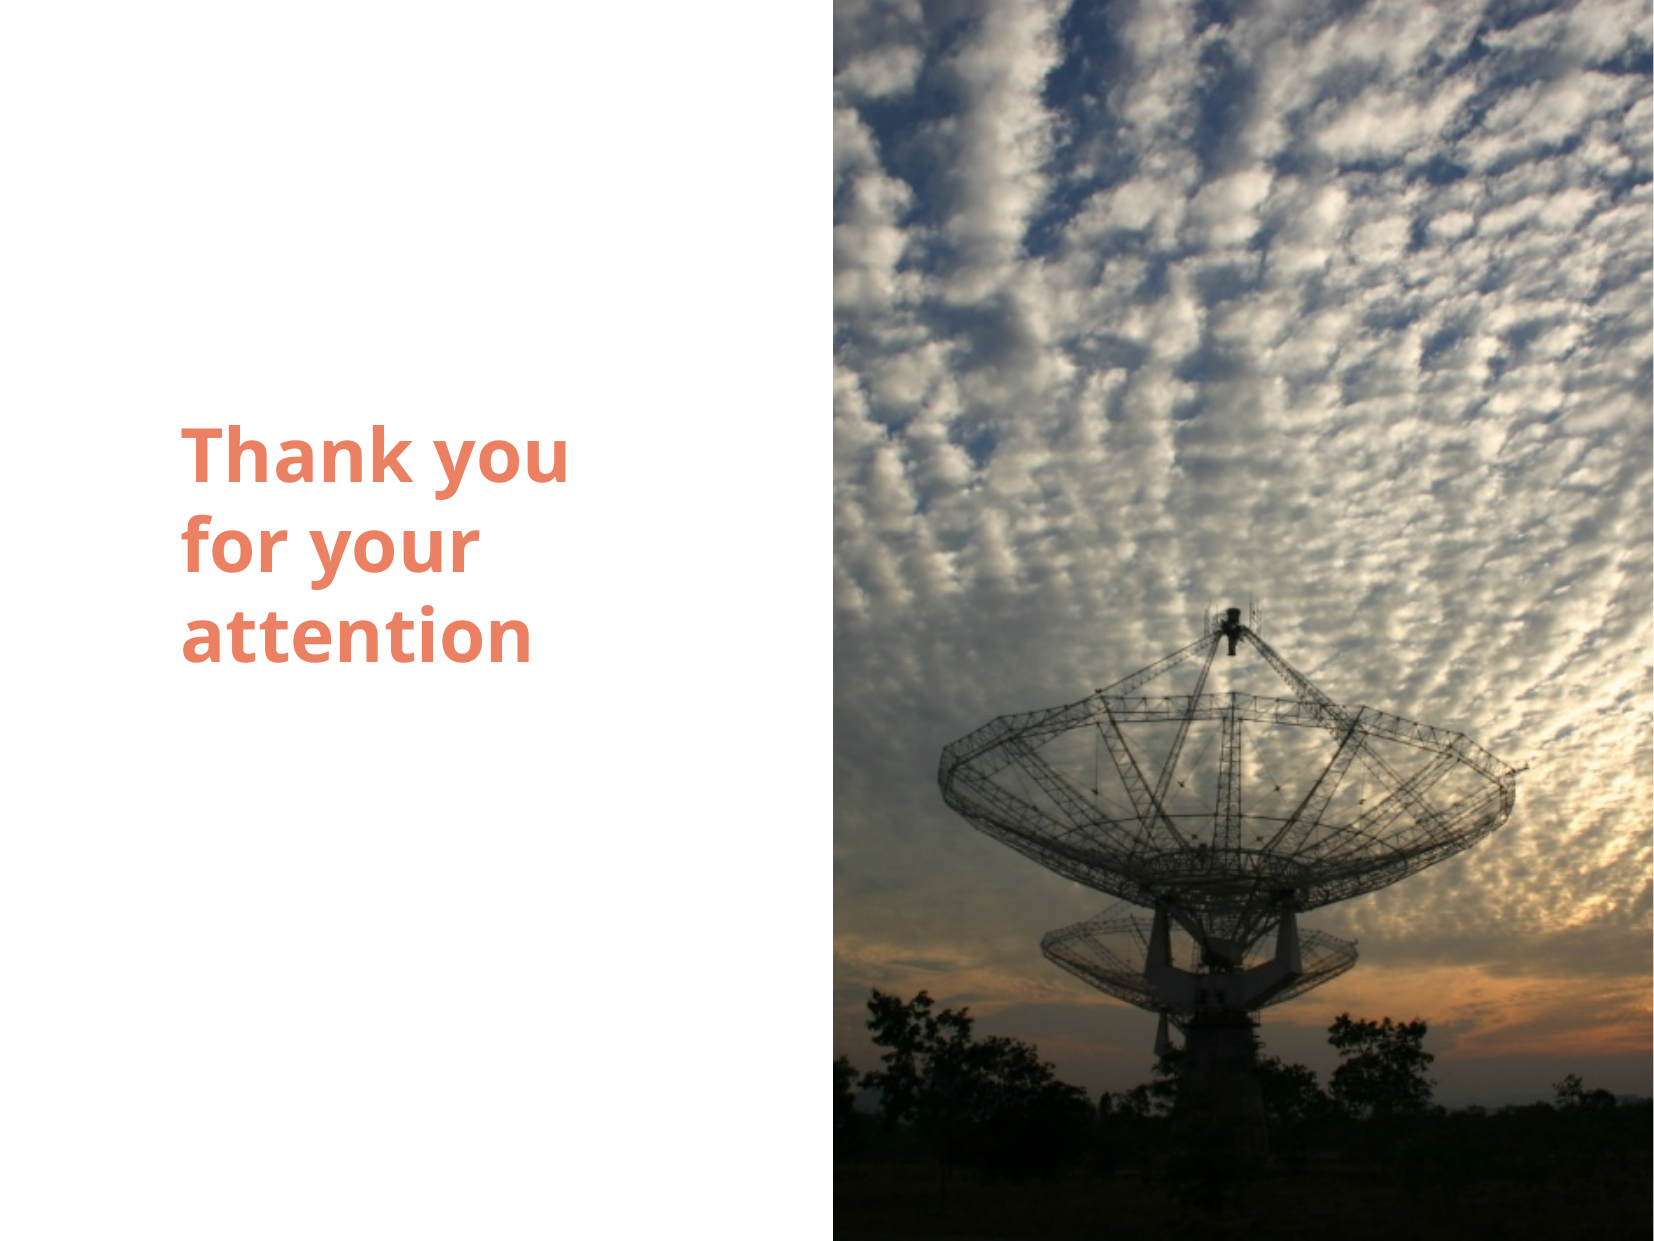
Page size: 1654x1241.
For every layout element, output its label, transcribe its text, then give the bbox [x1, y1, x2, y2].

subtitle Thank you for your attention [165, 399, 703, 703]
picture [0, 0, 1654, 1241]
